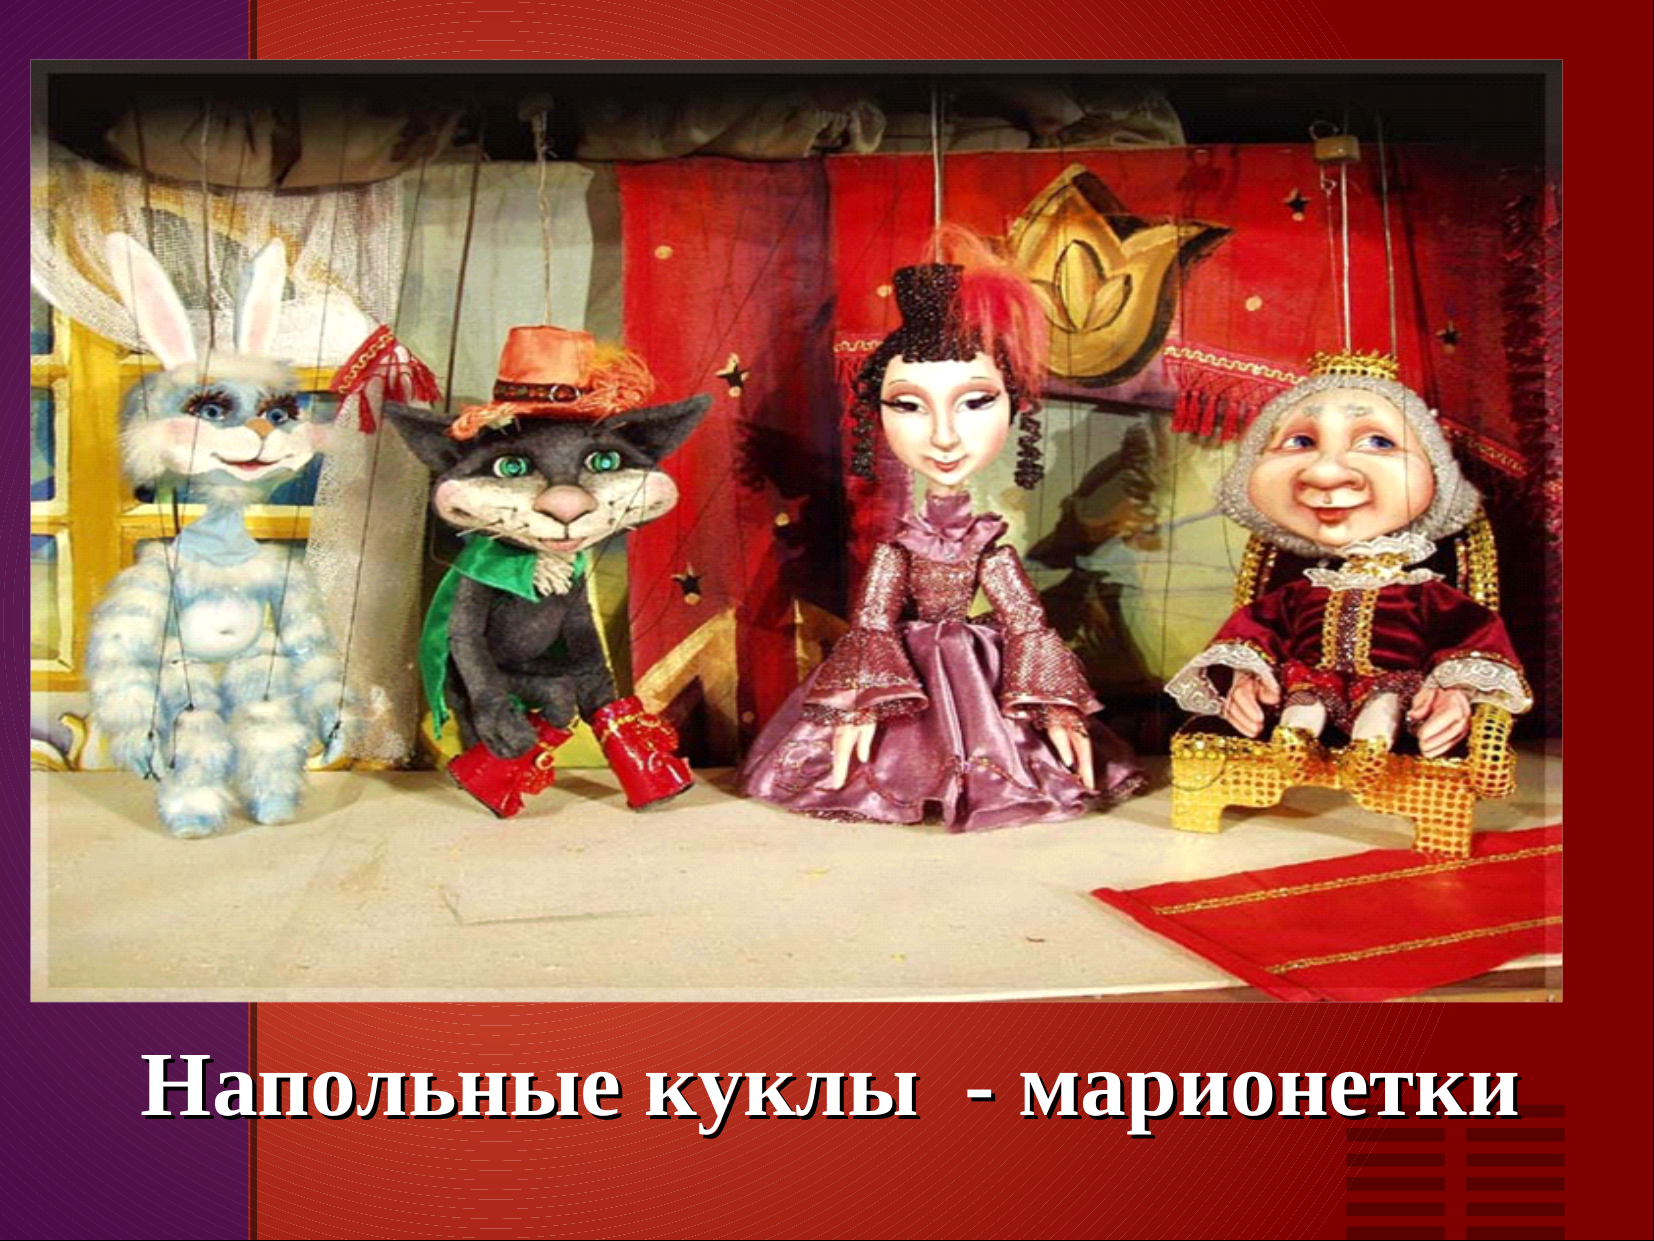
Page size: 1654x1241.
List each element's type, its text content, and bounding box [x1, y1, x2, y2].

list Напольные куклы - марионетки [59, 1033, 1533, 1149]
picture [29, 58, 1565, 1004]
